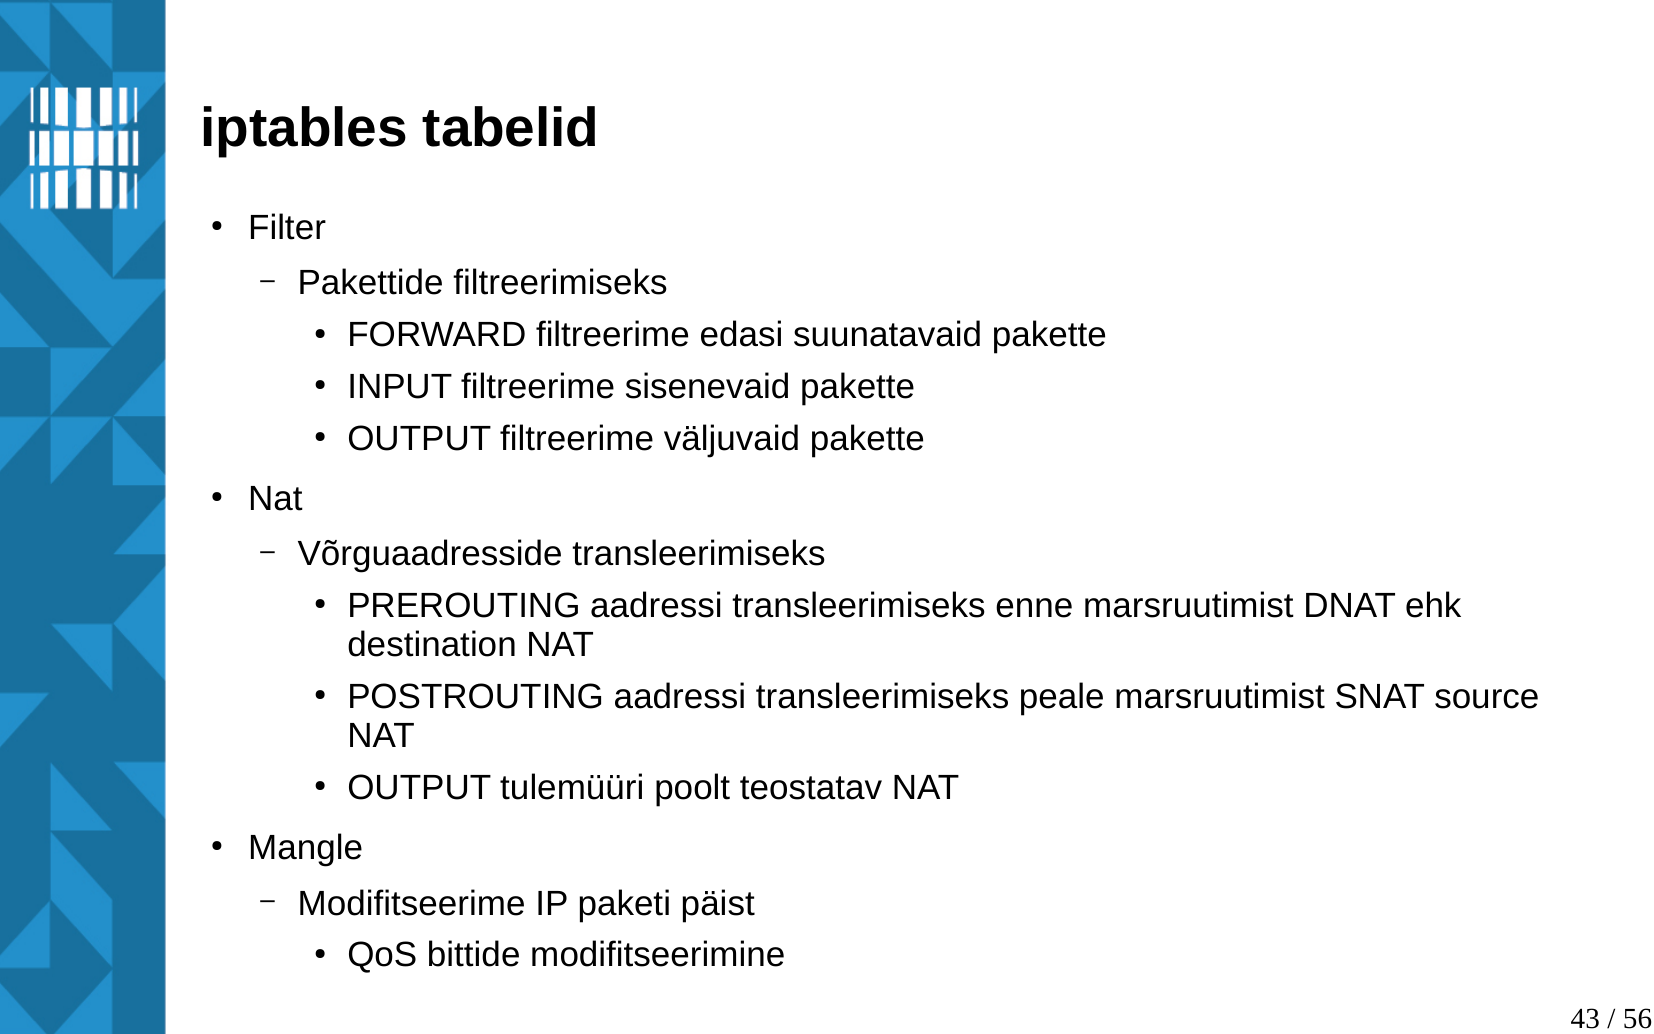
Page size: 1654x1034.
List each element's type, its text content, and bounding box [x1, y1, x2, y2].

title iptables tabelid [200, 41, 1565, 207]
list Filter Pakettide filtreerimiseks FORWARD filtreerime edasi suunatavaid pakette INPUT filtreerime sisenevaid pakette OUTPUT filtreerime väljuvaid pakette Nat Võrguaadresside transleerimiseks PREROUTING aadressi transleerimiseks enne marsruutimist DNAT ehk destination NAT POSTROUTING aadressi transleerimiseks peale marsruutimist SNAT source NAT OUTPUT tulemüüri poolt teostatav NAT Mangle Modifitseerime IP paketi päist QoS bittide modifitseerimine [198, 207, 1595, 975]
